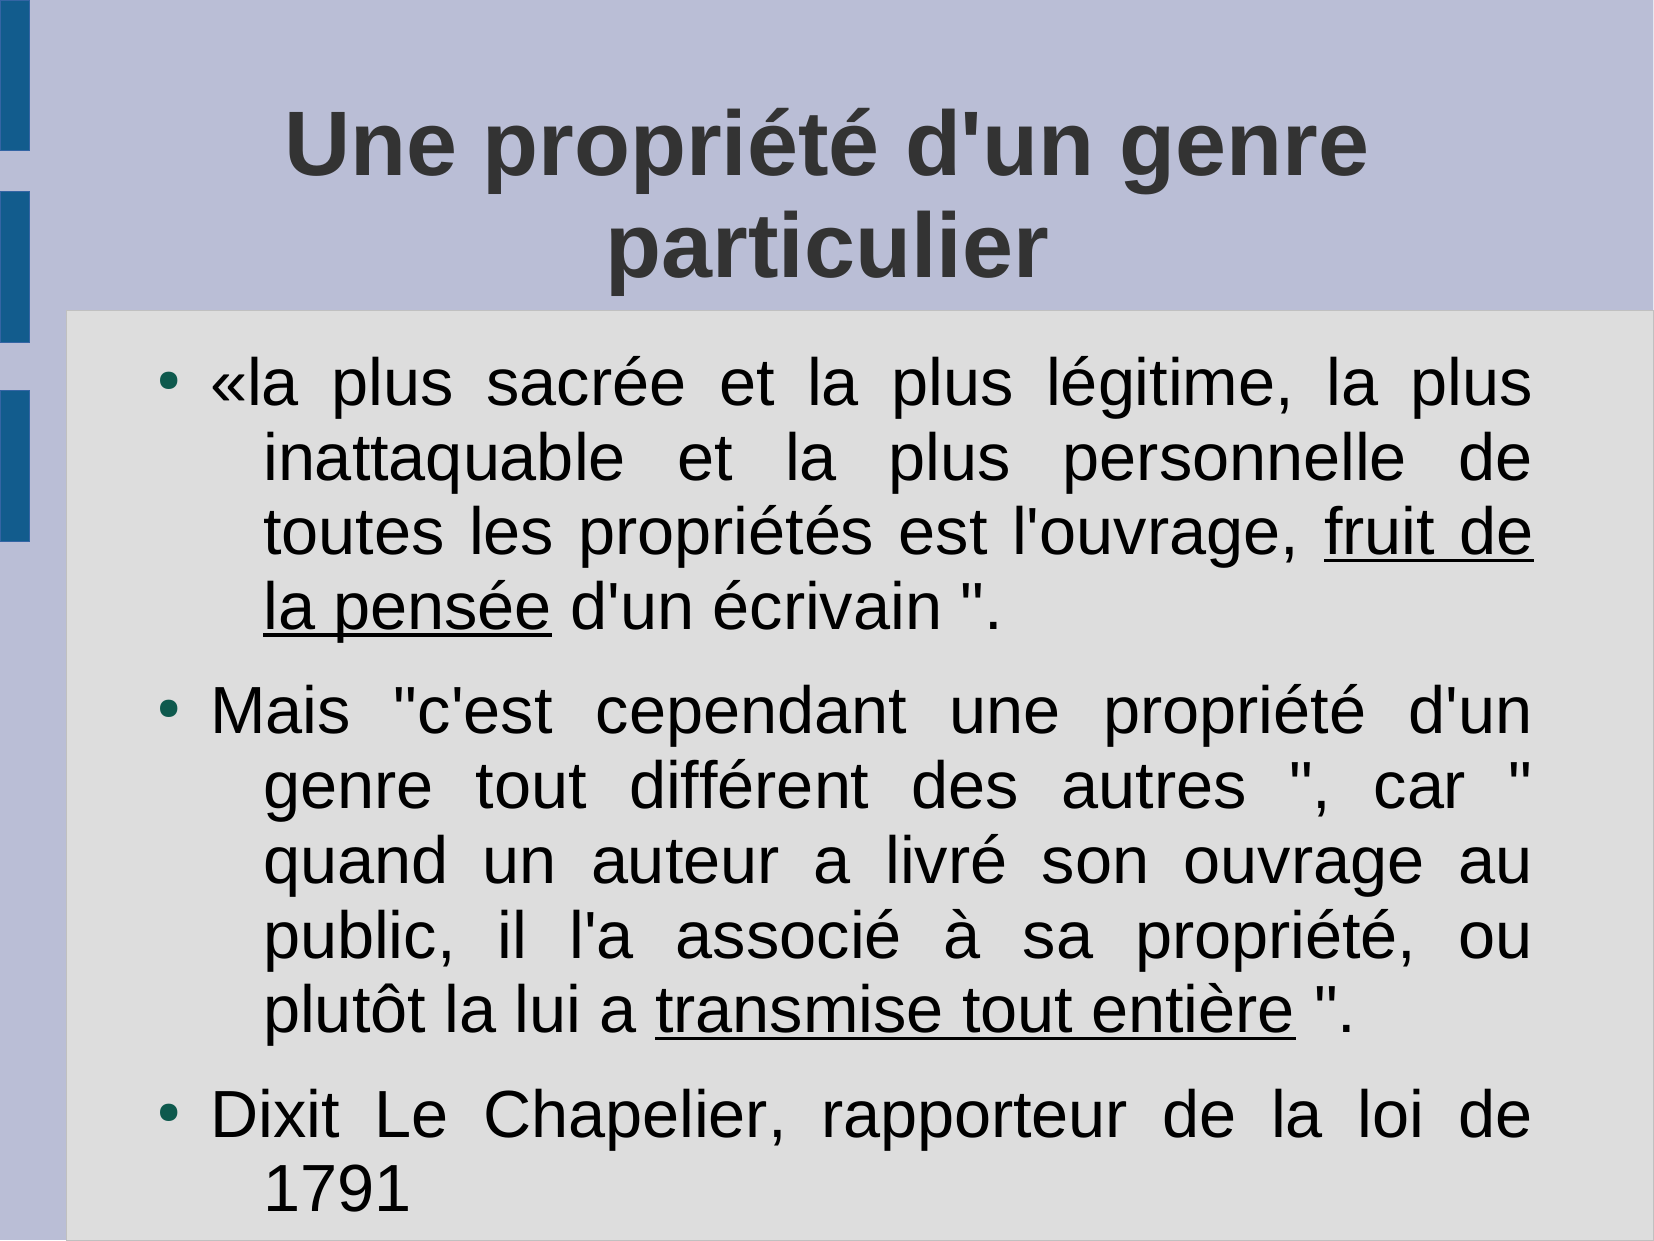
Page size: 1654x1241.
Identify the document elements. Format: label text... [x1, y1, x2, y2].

list «la plus sacrée et la plus légitime, la plus inattaquable et la plus personnelle de toutes les propriétés est l'ouvrage, fruit de la pensée d'un écrivain ". Mais "c'est cependant une propriété d'un genre tout différent des autres ", car " quand un auteur a livré son ouvrage au public, il l'a associé à sa propriété, ou plutôt la lui a transmise tout entière ". Dixit Le Chapelier, rapporteur de la loi de 1791 Propriété intellectuelle != propriété foncière [121, 344, 1534, 1186]
title Une propriété d'un genre particulier [121, 91, 1534, 299]
